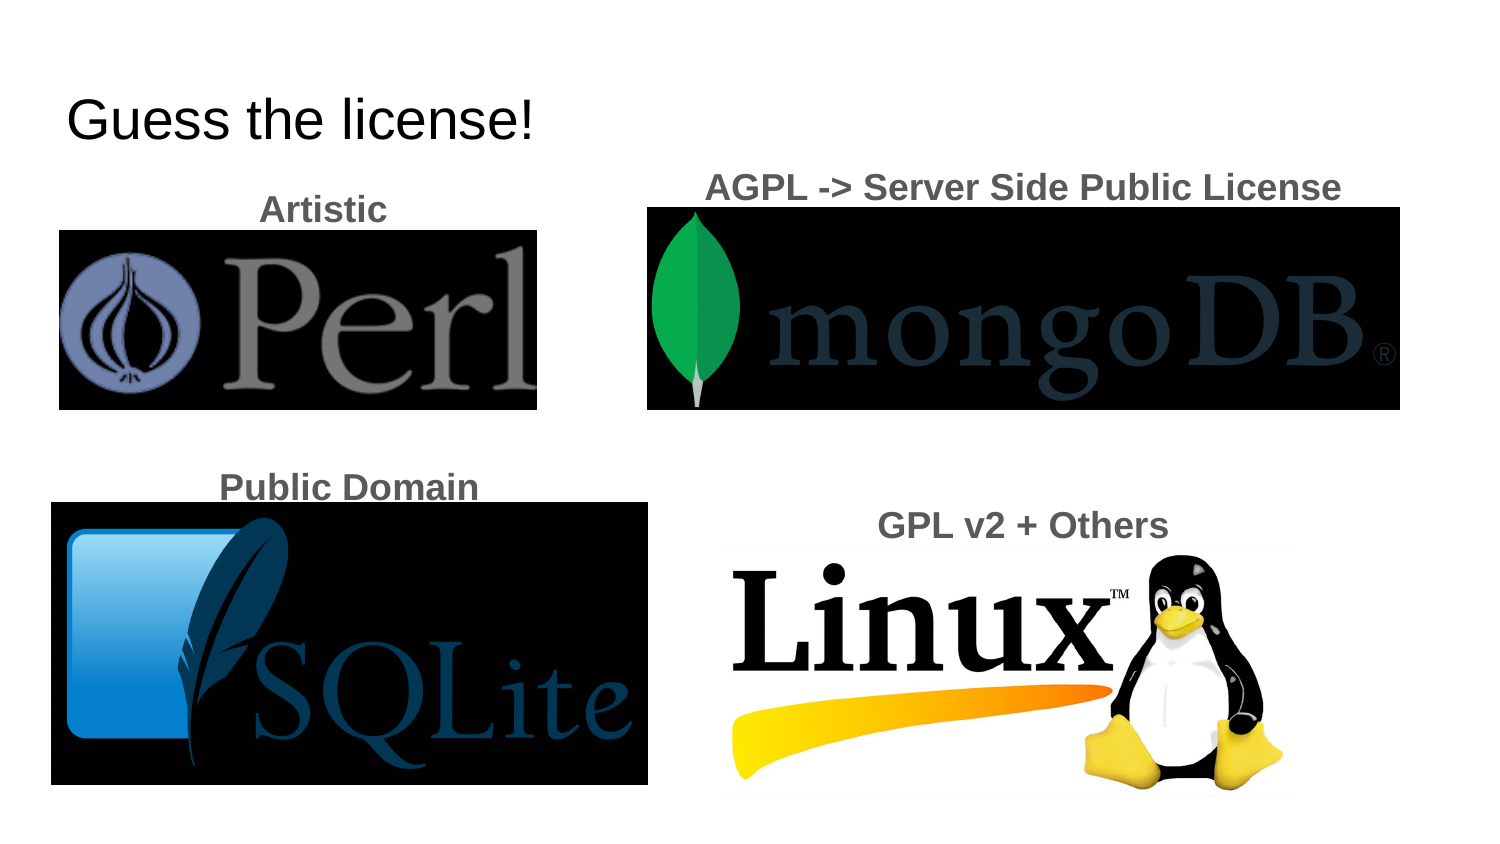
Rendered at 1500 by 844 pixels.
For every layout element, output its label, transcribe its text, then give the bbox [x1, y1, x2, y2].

list Public Domain [51, 445, 648, 540]
list AGPL -> Server Side Public License [666, 144, 1382, 239]
title Guess the license! [51, 72, 1449, 167]
picture [721, 577, 1295, 819]
picture [647, 207, 1400, 411]
picture [51, 540, 648, 785]
list GPL v2 + Others [666, 482, 1382, 577]
list Artistic [24, 166, 622, 261]
picture [59, 261, 537, 411]
